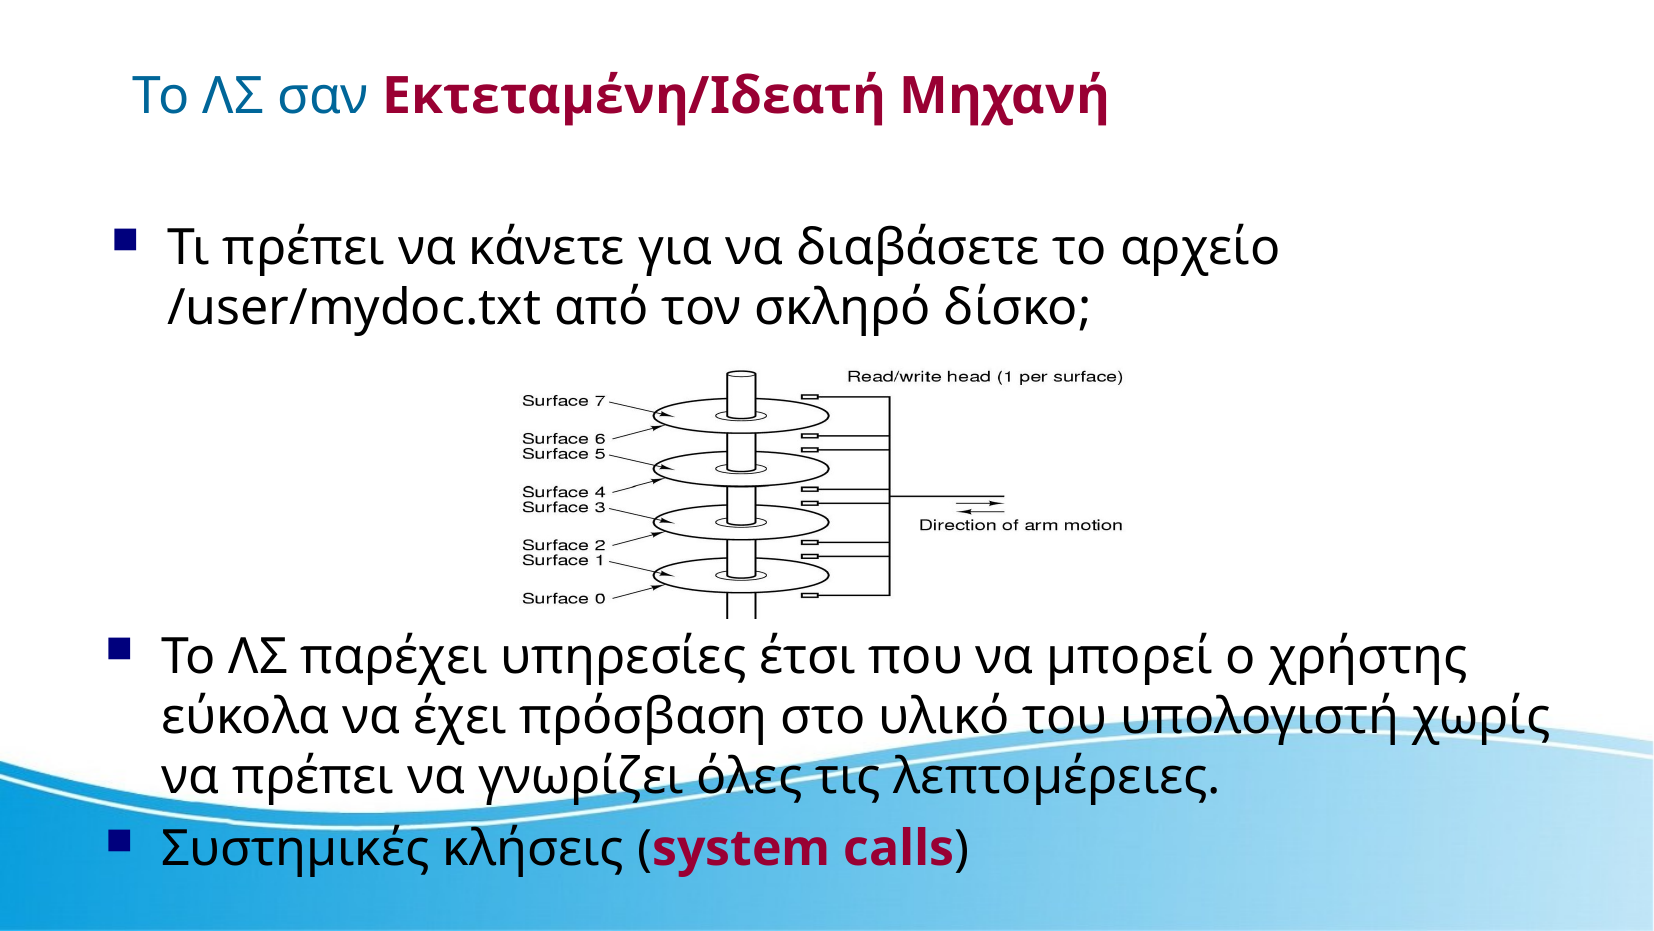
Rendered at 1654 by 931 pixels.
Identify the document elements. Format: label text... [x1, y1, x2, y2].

text_box Το ΛΣ παρέχει υπηρεσίες έτσι που να μπορεί ο χρήστης εύκολα να έχει πρόσβαση στο υλικό του υπολογιστή χωρίς να πρέπει να γνωρίζει όλες τις λεπτομέρειες. Συστημικές κλήσεις (system calls) [90, 615, 1607, 792]
title To ΛΣ σαν Εκτεταμένη/Ιδεατή Μηχανή [82, 0, 1571, 187]
picture [519, 354, 1132, 615]
text_box Τι πρέπει να κάνετε για να διαβάσετε το αρχείο /user/mydoc.txt από τον σκληρό δίσκο; [96, 206, 1585, 342]
picture [0, 714, 1654, 931]
